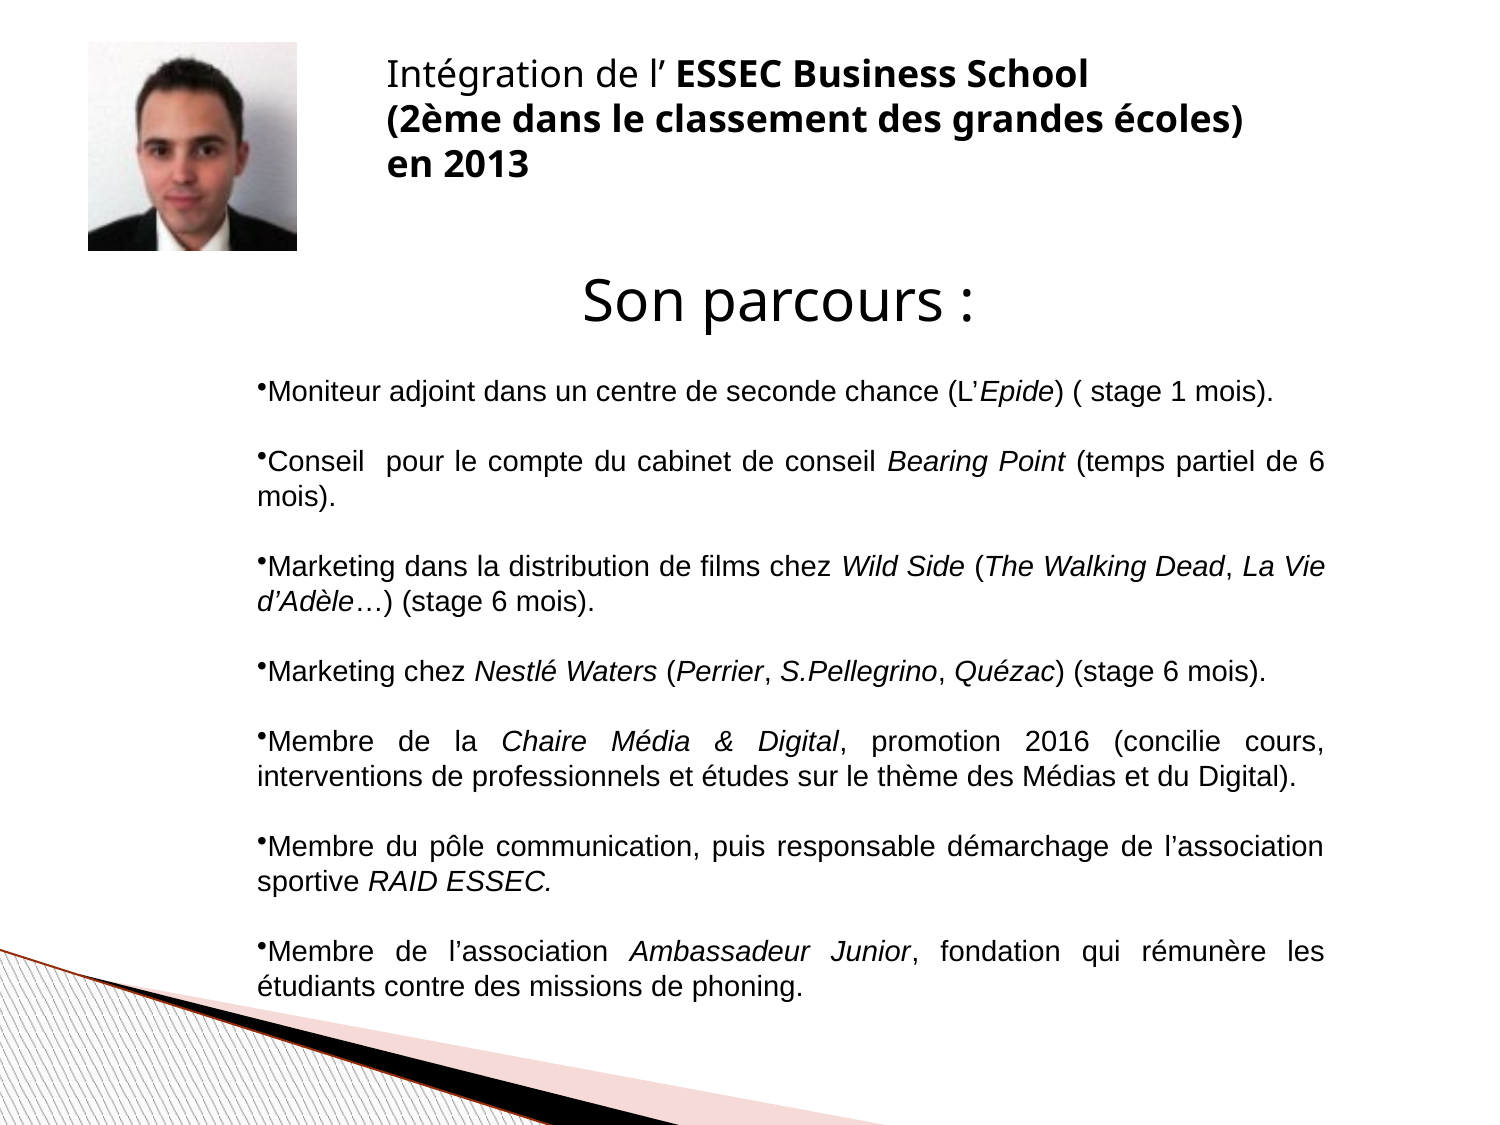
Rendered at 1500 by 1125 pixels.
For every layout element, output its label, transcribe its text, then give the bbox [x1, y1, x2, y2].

text_box Intégration de l’ ESSEC Business School (2ème dans le classement des grandes écoles) en 2013 [371, 42, 1306, 238]
text_box Moniteur adjoint dans un centre de seconde chance (L’Epide) ( stage 1 mois). Conseil pour le compte du cabinet de conseil Bearing Point (temps partiel de 6 mois). Marketing dans la distribution de films chez Wild Side (The Walking Dead, La Vie d’Adèle…) (stage 6 mois). Marketing chez Nestlé Waters (Perrier, S.Pellegrino, Quézac) (stage 6 mois). Membre de la Chaire Média & Digital, promotion 2016 (concilie cours, interventions de professionnels et études sur le thème des Médias et du Digital). Membre du pôle communication, puis responsable démarchage de l’association sportive RAID ESSEC. Membre de l’association Ambassadeur Junior, fondation qui rémunère les étudiants contre des missions de phoning. [242, 365, 1341, 1010]
picture [88, 42, 297, 251]
picture [0, 952, 543, 1125]
text_box Son parcours : [568, 255, 1006, 341]
